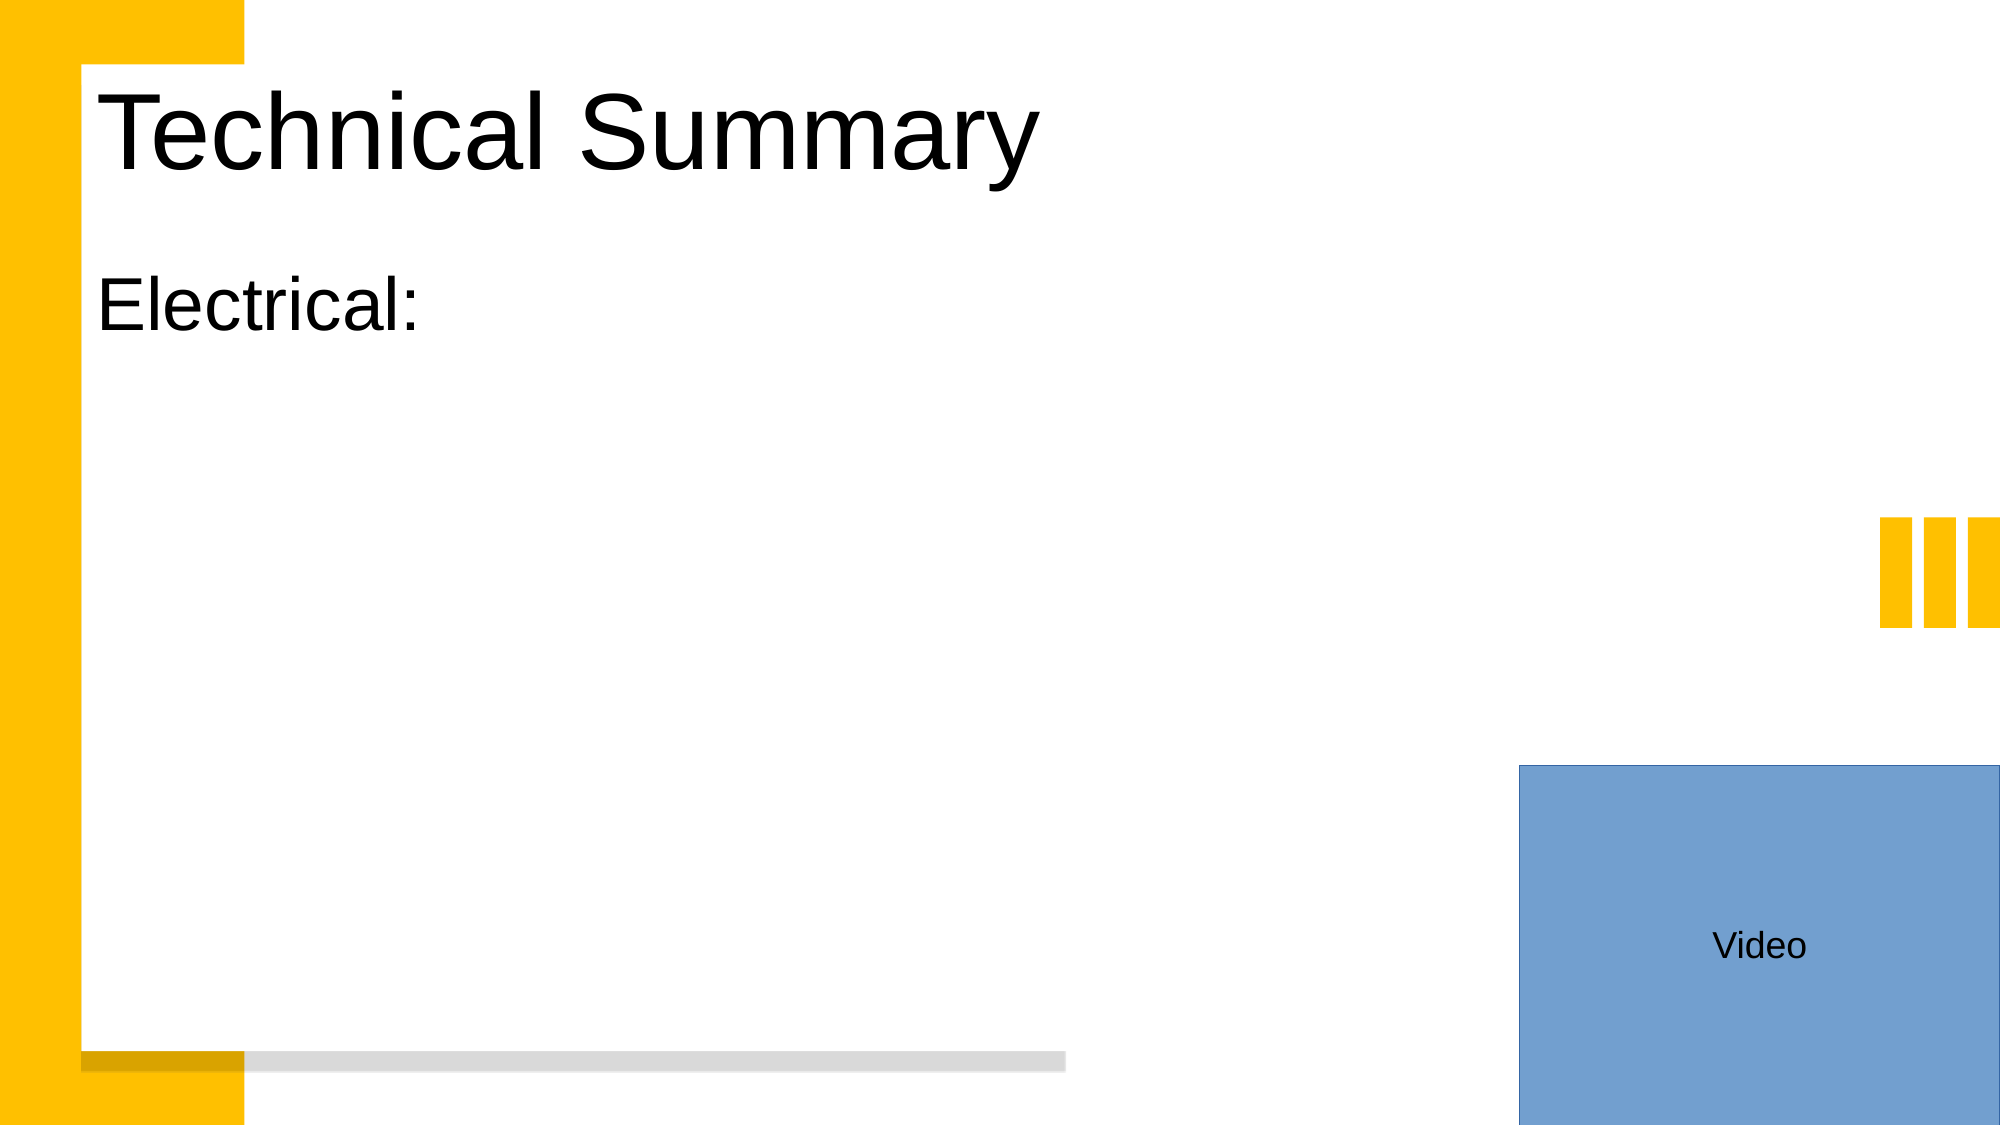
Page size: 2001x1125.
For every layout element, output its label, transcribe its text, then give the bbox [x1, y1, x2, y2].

text_box Video [1519, 765, 2000, 1125]
text_box Technical Summary [81, 64, 1921, 201]
text_box [0, 0, 2000, 1125]
text_box Electrical: [81, 254, 1516, 1036]
